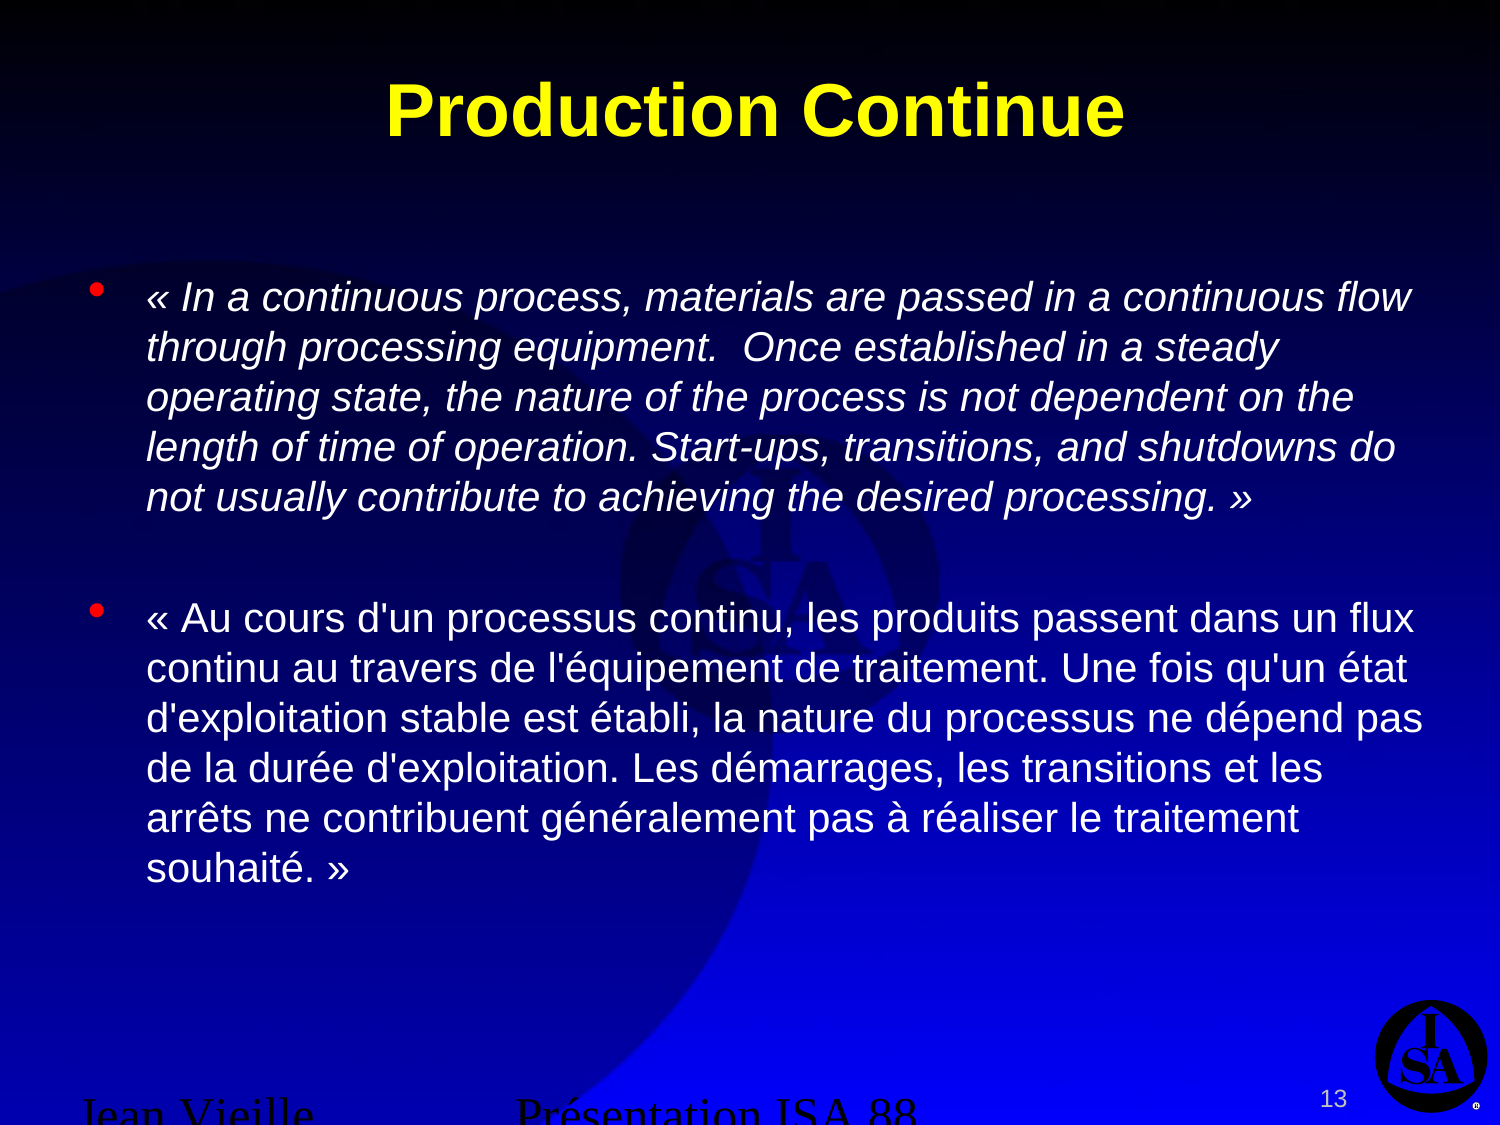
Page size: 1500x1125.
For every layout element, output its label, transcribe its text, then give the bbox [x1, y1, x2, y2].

picture [234, 1110, 244, 1118]
title Production Continue [75, 12, 1438, 201]
picture [148, 1111, 157, 1125]
picture [124, 1120, 133, 1125]
picture [828, 1121, 843, 1125]
picture [718, 1110, 731, 1125]
picture [102, 1110, 112, 1118]
picture [873, 1116, 886, 1125]
picture [898, 1116, 911, 1125]
list « In a continuous process, materials are passed in a continuous flow through processing equipment. Once established in a steady operating state, the nature of the process is not dependent on the length of time of operation. Start-ups, transitions, and shutdowns do not usually contribute to achieving the desired processing. » « Au cours d'un processus continu, les produits passent dans un flux continu au travers de l'équipement de traitement. Une fois qu'un état d'exploitation stable est établi, la nature du processus ne dépend pas de la durée d'exploitation. Les démarrages, les transitions et les arrêts ne contribuent généralement pas à réaliser le traitement souhaité. » [74, 262, 1441, 1076]
picture [631, 1111, 640, 1125]
picture [830, 1103, 841, 1118]
picture [899, 1101, 910, 1114]
picture [524, 1101, 535, 1117]
picture [668, 1120, 677, 1125]
picture [745, 1111, 754, 1125]
picture [874, 1101, 885, 1114]
picture [565, 1110, 575, 1118]
picture [298, 1110, 308, 1118]
picture [0, 0, 1500, 1125]
picture [607, 1110, 617, 1118]
